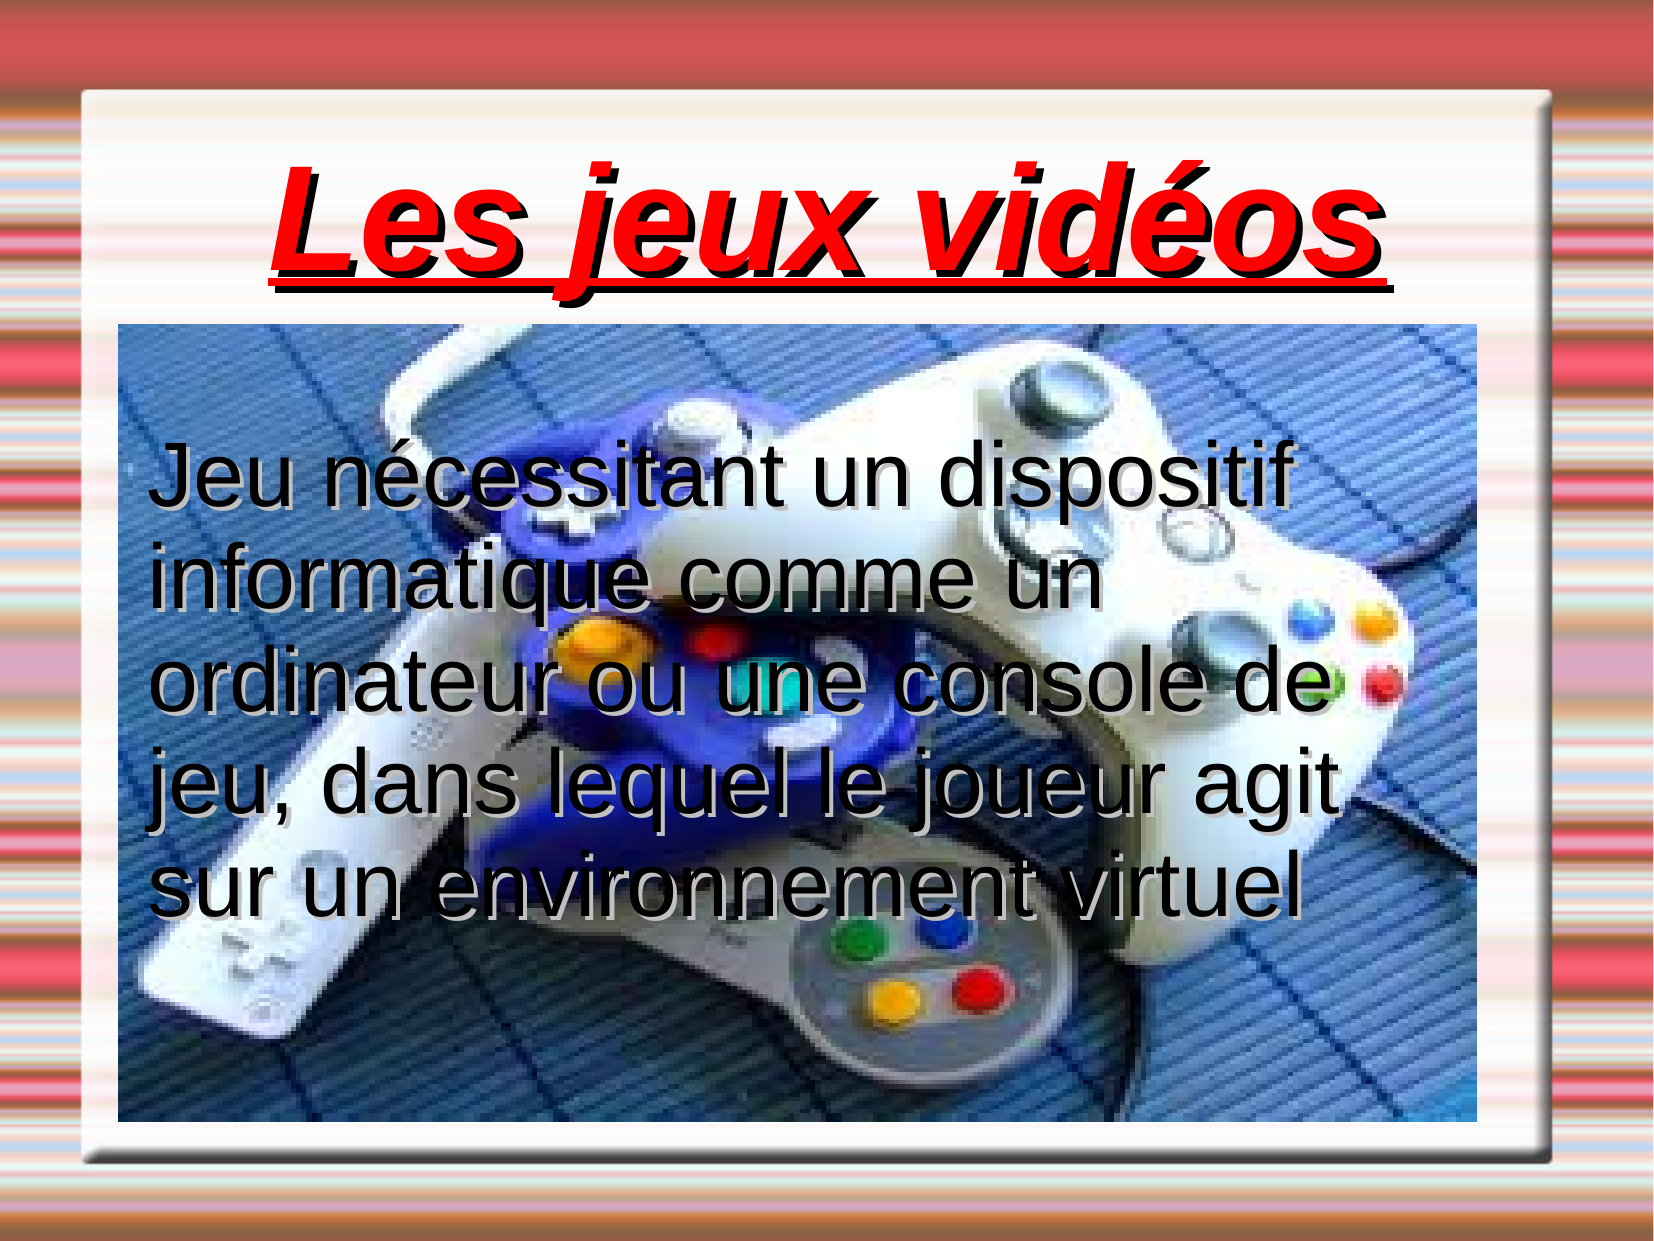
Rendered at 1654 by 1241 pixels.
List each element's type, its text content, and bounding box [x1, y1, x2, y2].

title Les jeux vidéos [121, 114, 1534, 322]
text_box Jeu nécessitant un dispositif informatique comme un ordinateur ou une console de jeu, dans lequel le joueur agit sur un environnement virtuel [147, 423, 1447, 936]
picture [0, 0, 1654, 1241]
